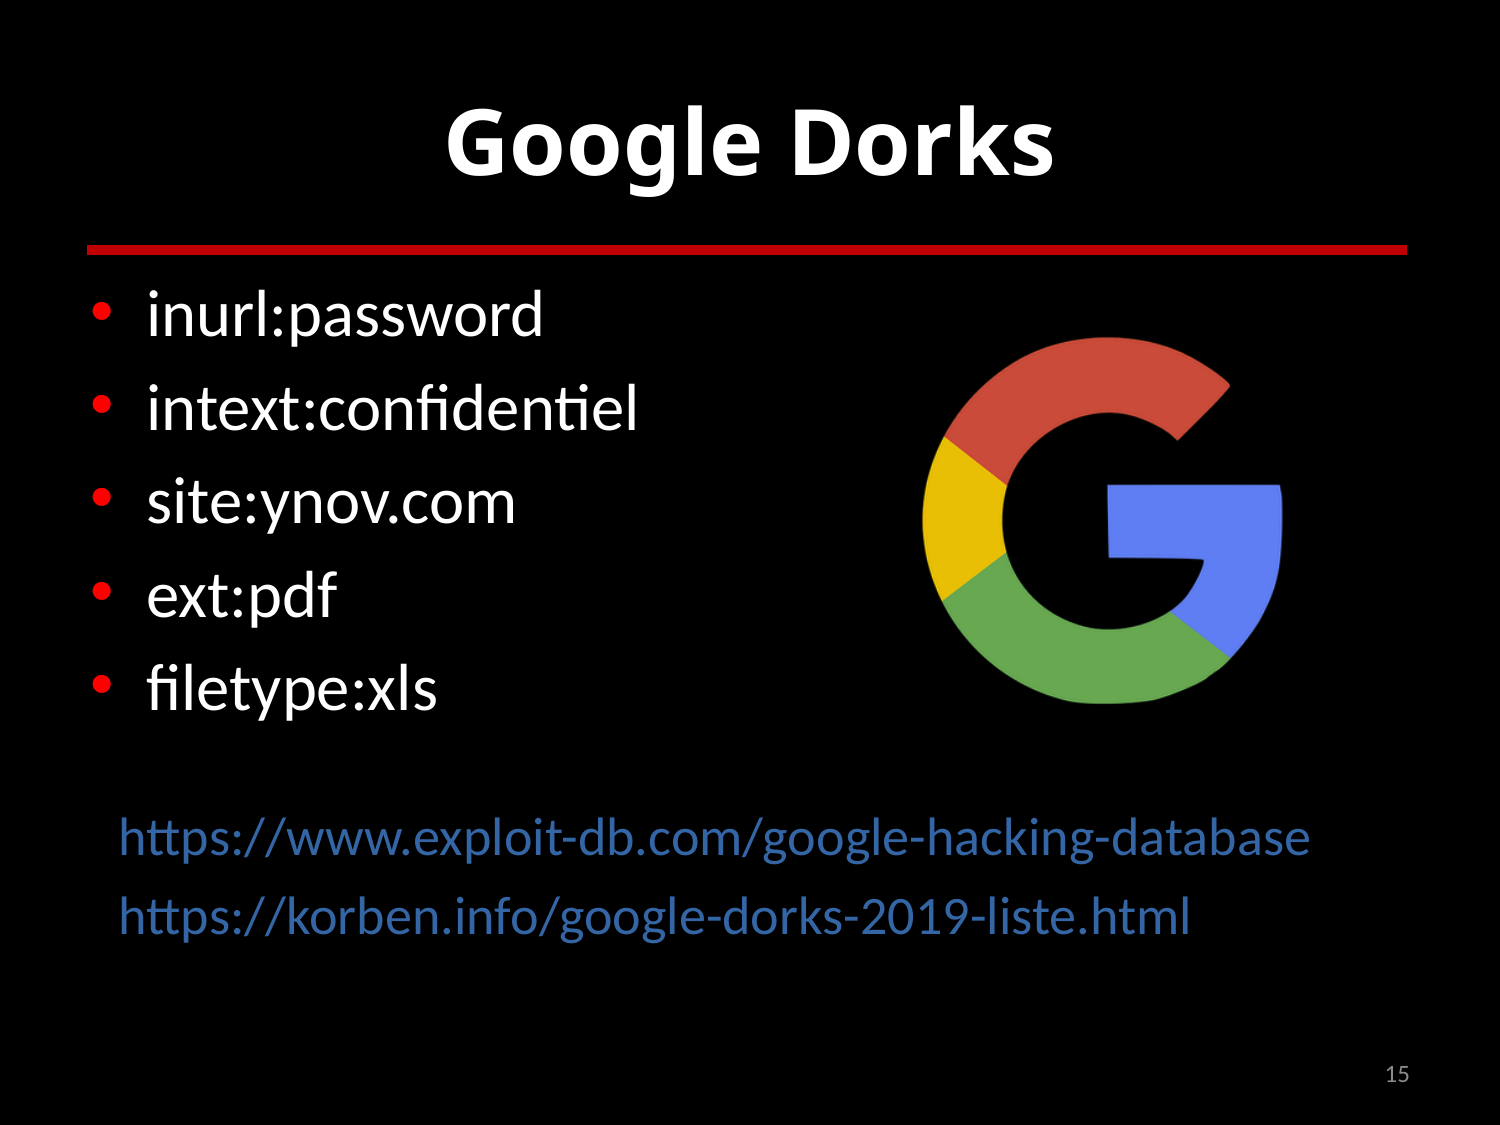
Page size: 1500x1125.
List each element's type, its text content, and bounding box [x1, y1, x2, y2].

title Google Dorks [75, 45, 1425, 233]
list https://www.exploit-db.com/google-hacking-database https://korben.info/google-dorks-2019-liste.html [47, 793, 1500, 1125]
list inurl:password intext:confidentiel site:ynov.com ext:pdf filetype:xls [75, 262, 1425, 756]
picture [870, 285, 1335, 756]
